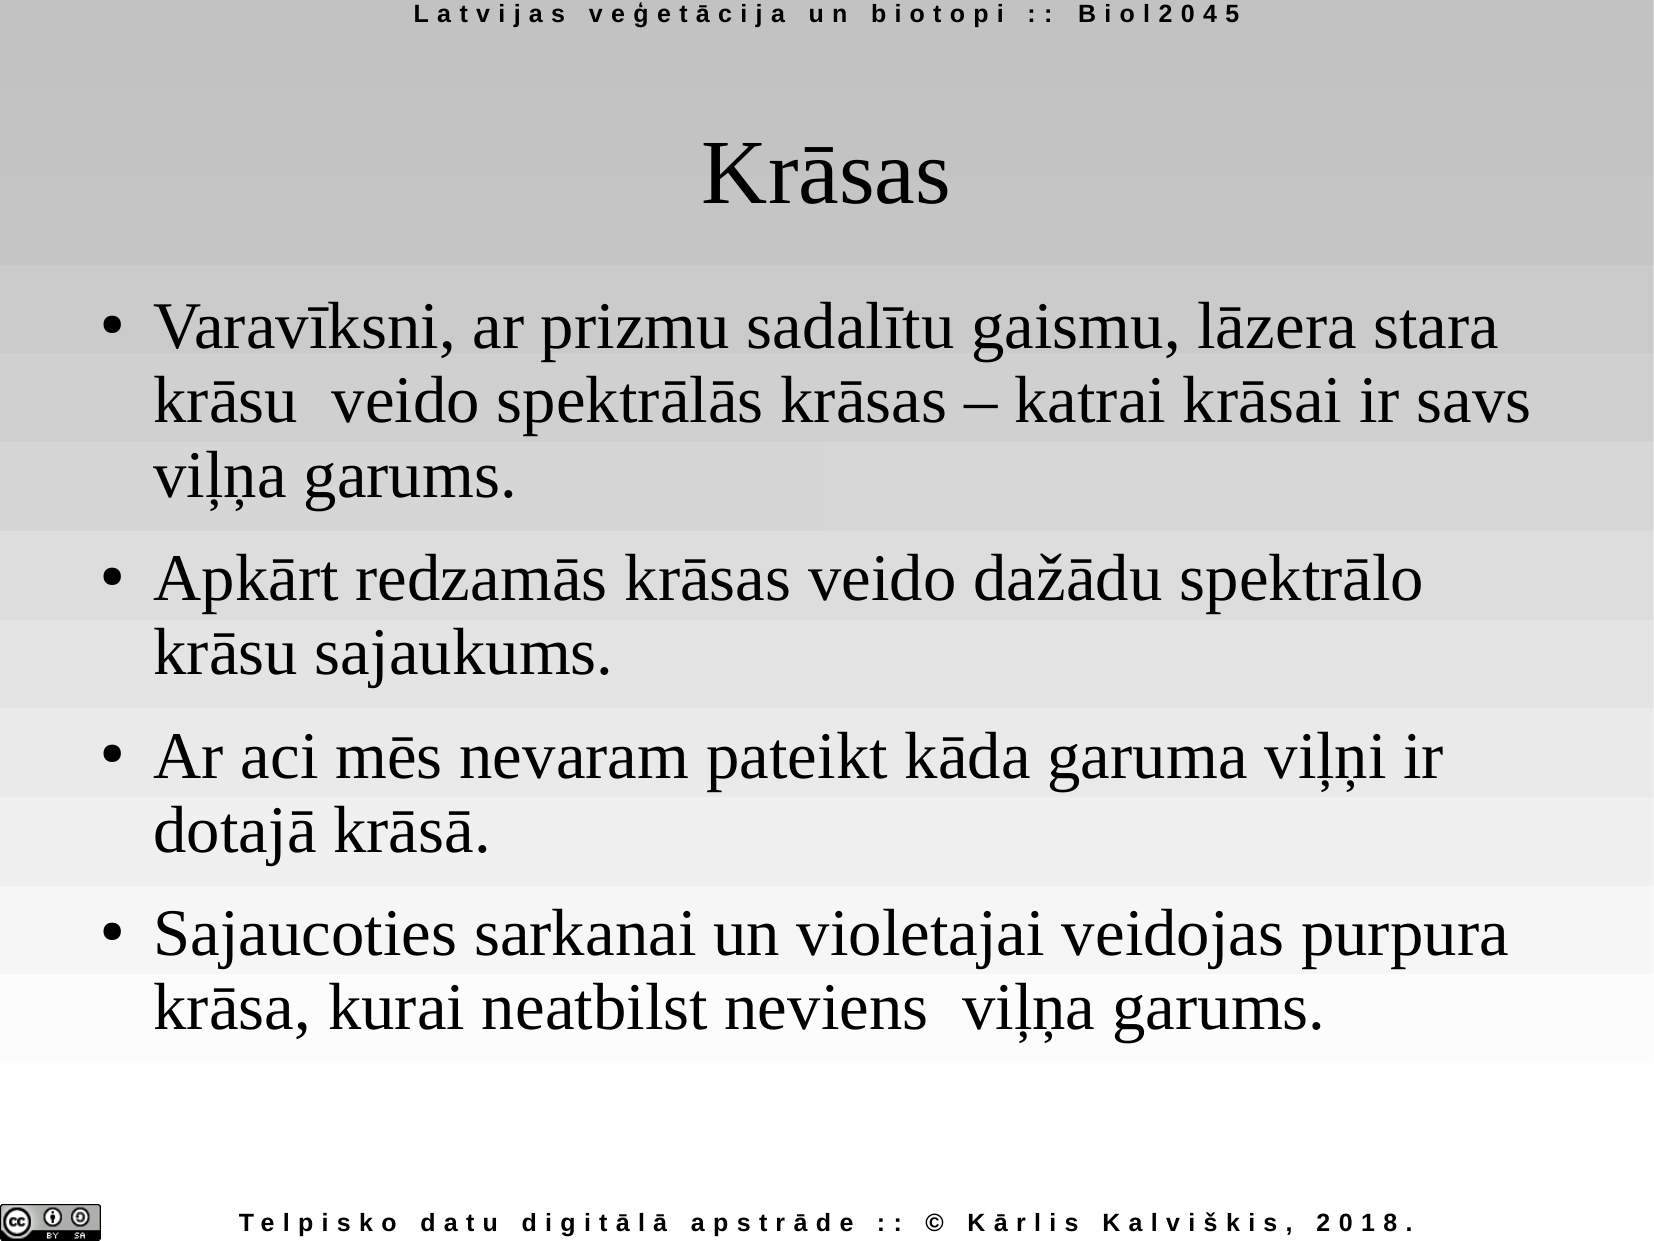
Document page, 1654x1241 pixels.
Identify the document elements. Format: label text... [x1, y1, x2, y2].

title Krāsas [29, 49, 1625, 296]
list Varavīksni, ar prizmu sadalītu gaismu, lāzera stara krāsu veido spektrālās krāsas – katrai krāsai ir savs viļņa garums. Apkārt redzamās krāsas veido dažādu spektrālo krāsu sajaukums. Ar aci mēs nevaram pateikt kāda garuma viļņi ir dotajā krāsā. Sajaucoties sarkanai un violetajai veidojas purpura krāsa, kurai neatbilst neviens viļņa garums. [82, 289, 1571, 1113]
picture [0, 0, 1654, 1241]
